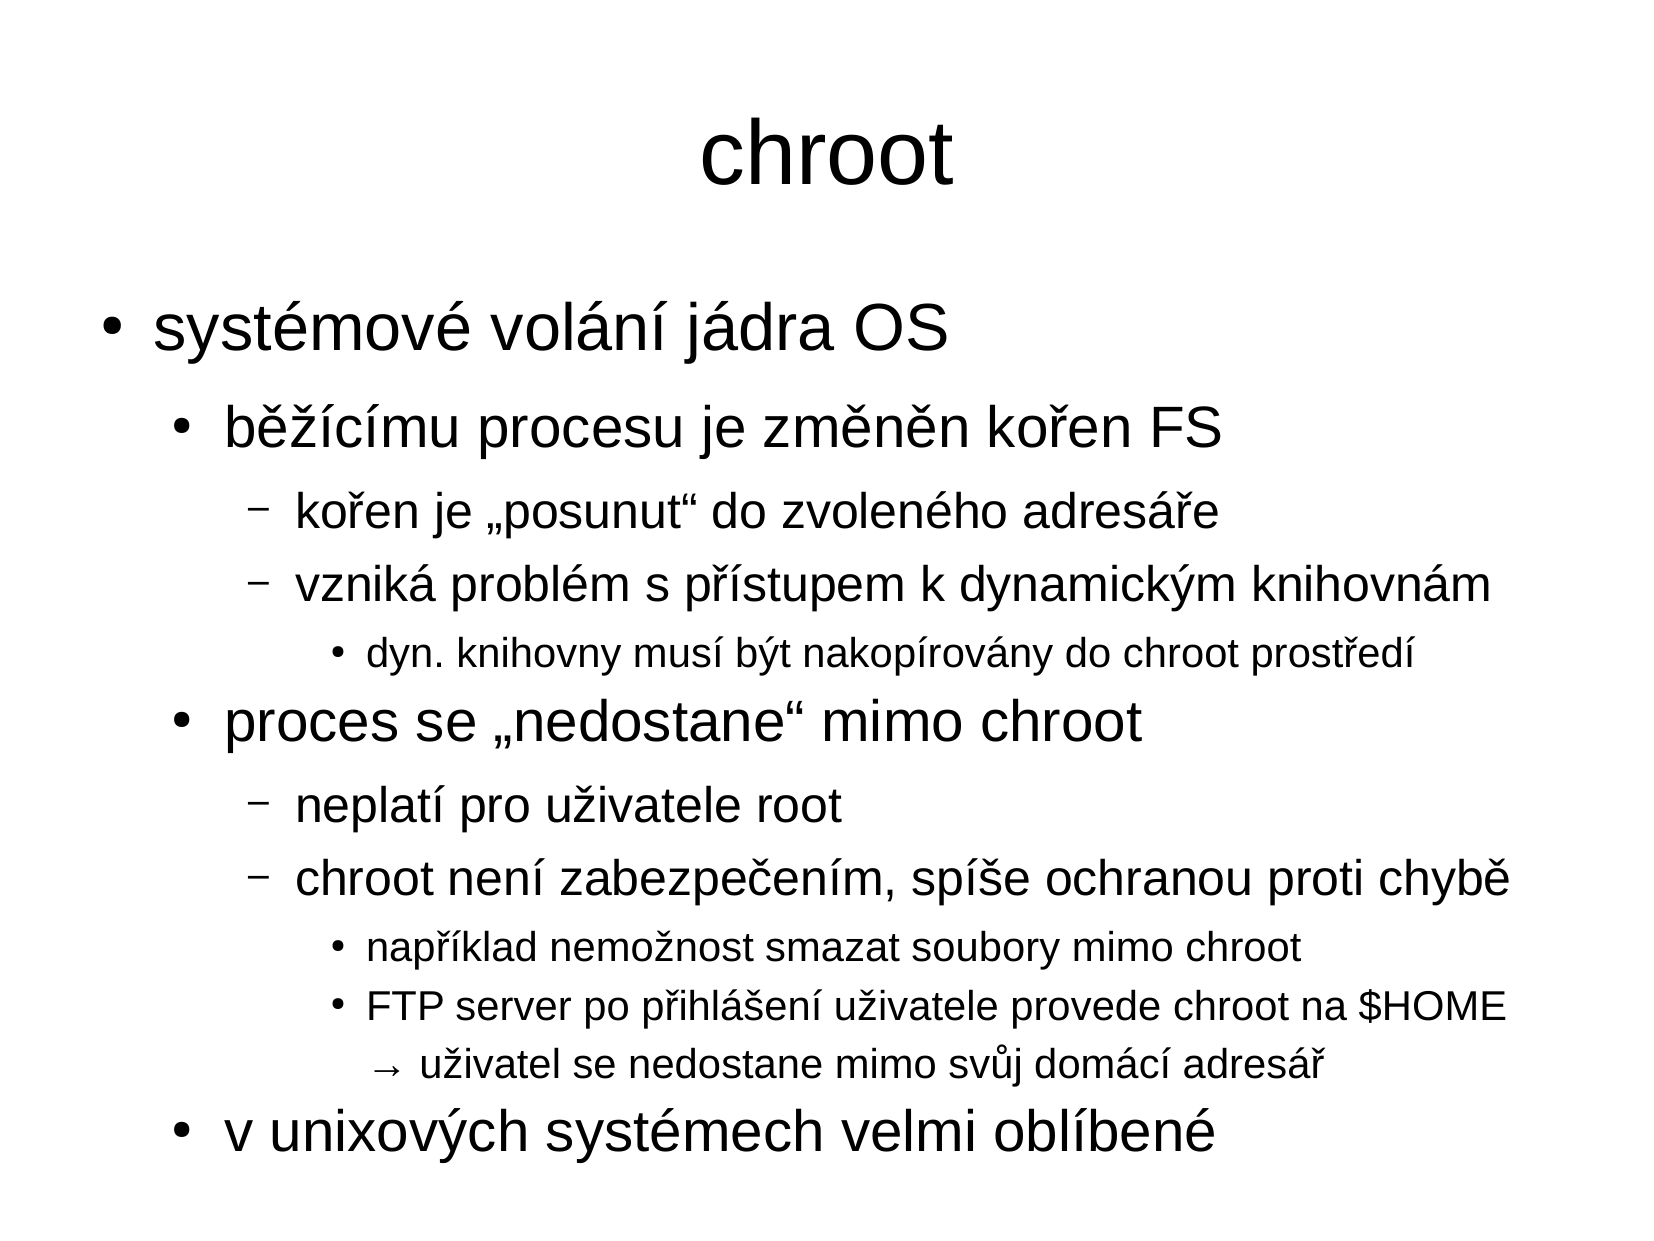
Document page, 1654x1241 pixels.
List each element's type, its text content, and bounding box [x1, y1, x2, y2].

title chroot [82, 56, 1571, 250]
list systémové volání jádra OS běžícímu procesu je změněn kořen FS kořen je „posunut“ do zvoleného adresáře vzniká problém s přístupem k dynamickým knihovnám dyn. knihovny musí být nakopírovány do chroot prostředí proces se „nedostane“ mimo chroot neplatí pro uživatele root chroot není zabezpečením, spíše ochranou proti chybě například nemožnost smazat soubory mimo chroot FTP server po přihlášení uživatele provede chroot na $HOME → uživatel se nedostane mimo svůj domácí adresář v unixových systémech velmi oblíbené [82, 290, 1571, 1164]
